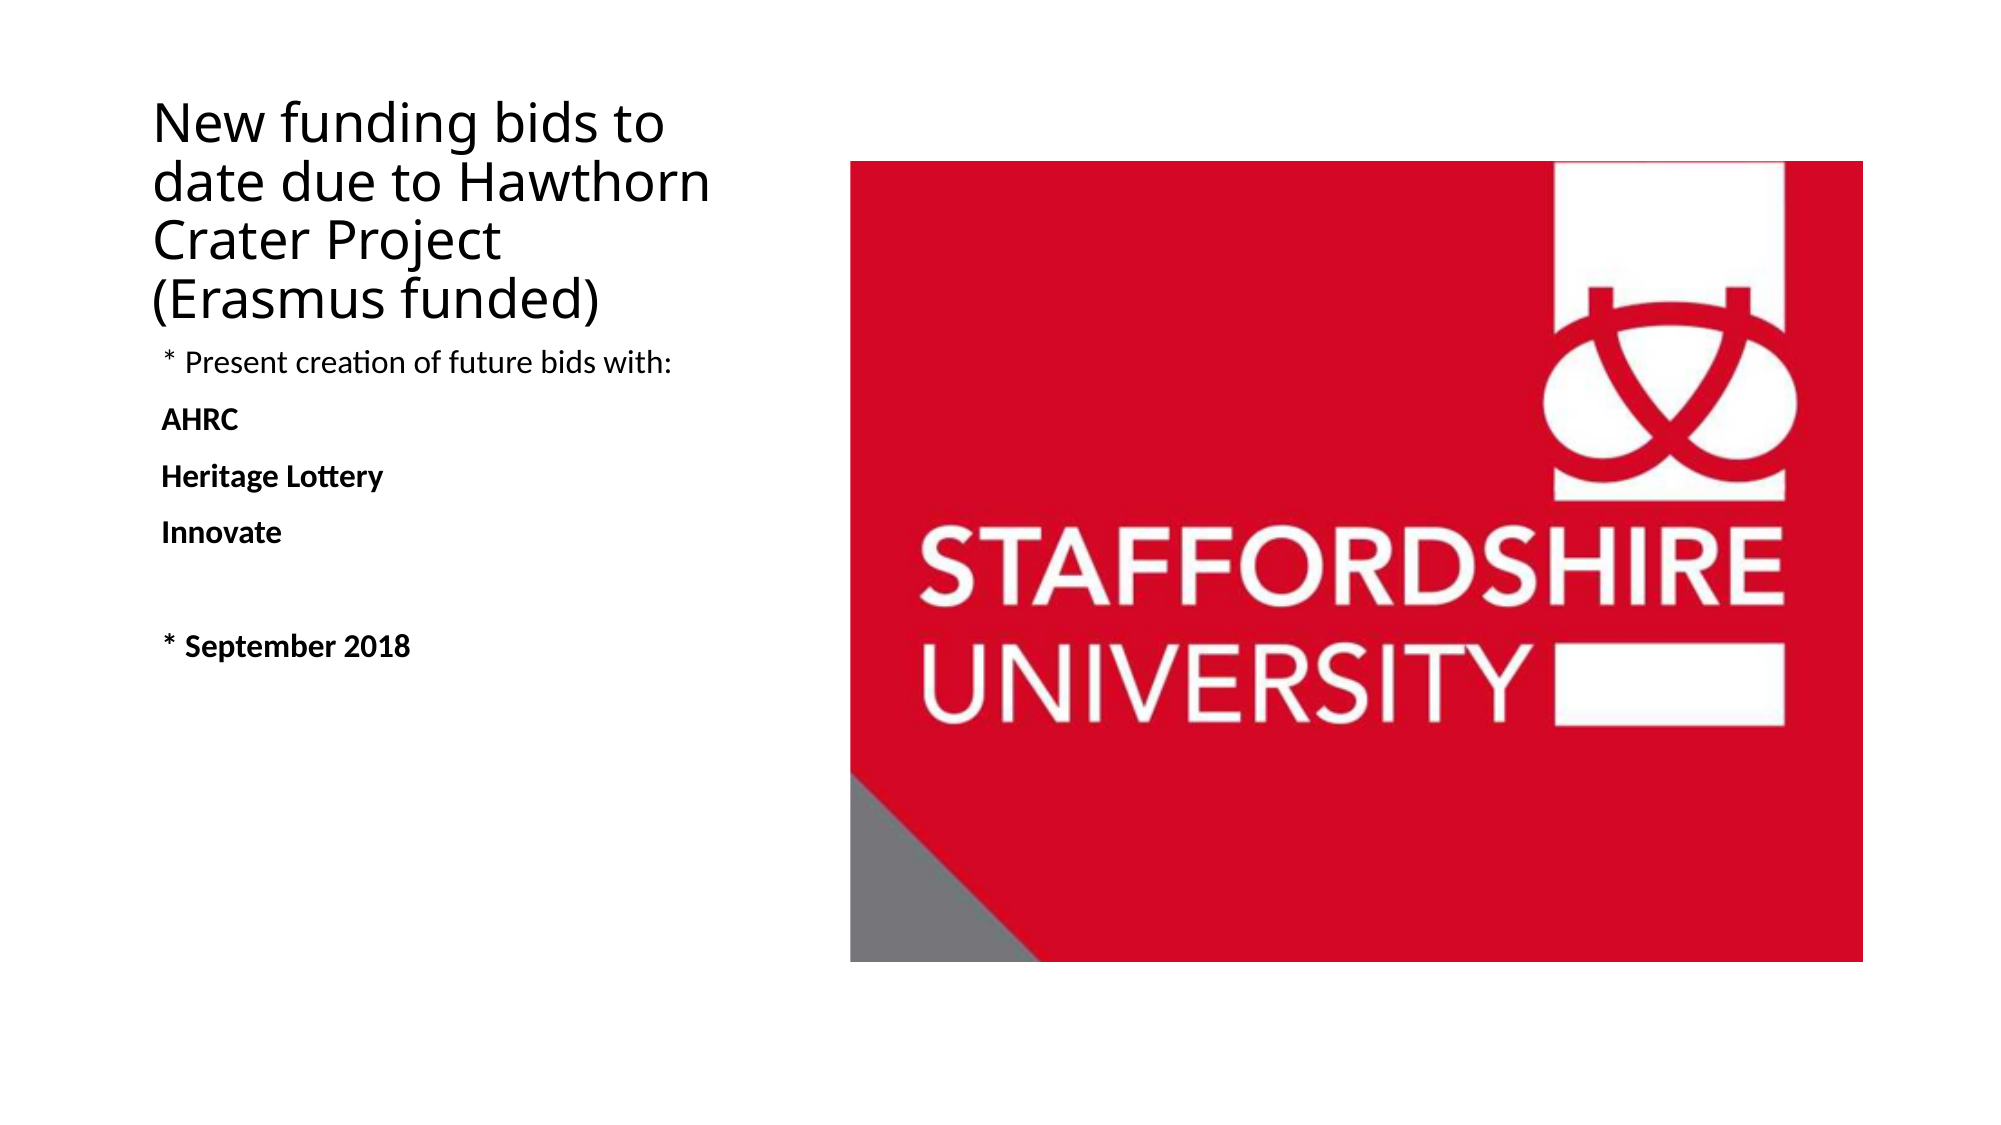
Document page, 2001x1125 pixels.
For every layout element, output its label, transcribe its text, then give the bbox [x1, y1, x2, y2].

list * Present creation of future bids with: AHRC Heritage Lottery Innovate * September 2018 [146, 337, 792, 963]
picture [850, 161, 1863, 962]
title New funding bids to date due to Hawthorn Crater Project (Erasmus funded) [137, 75, 783, 338]
